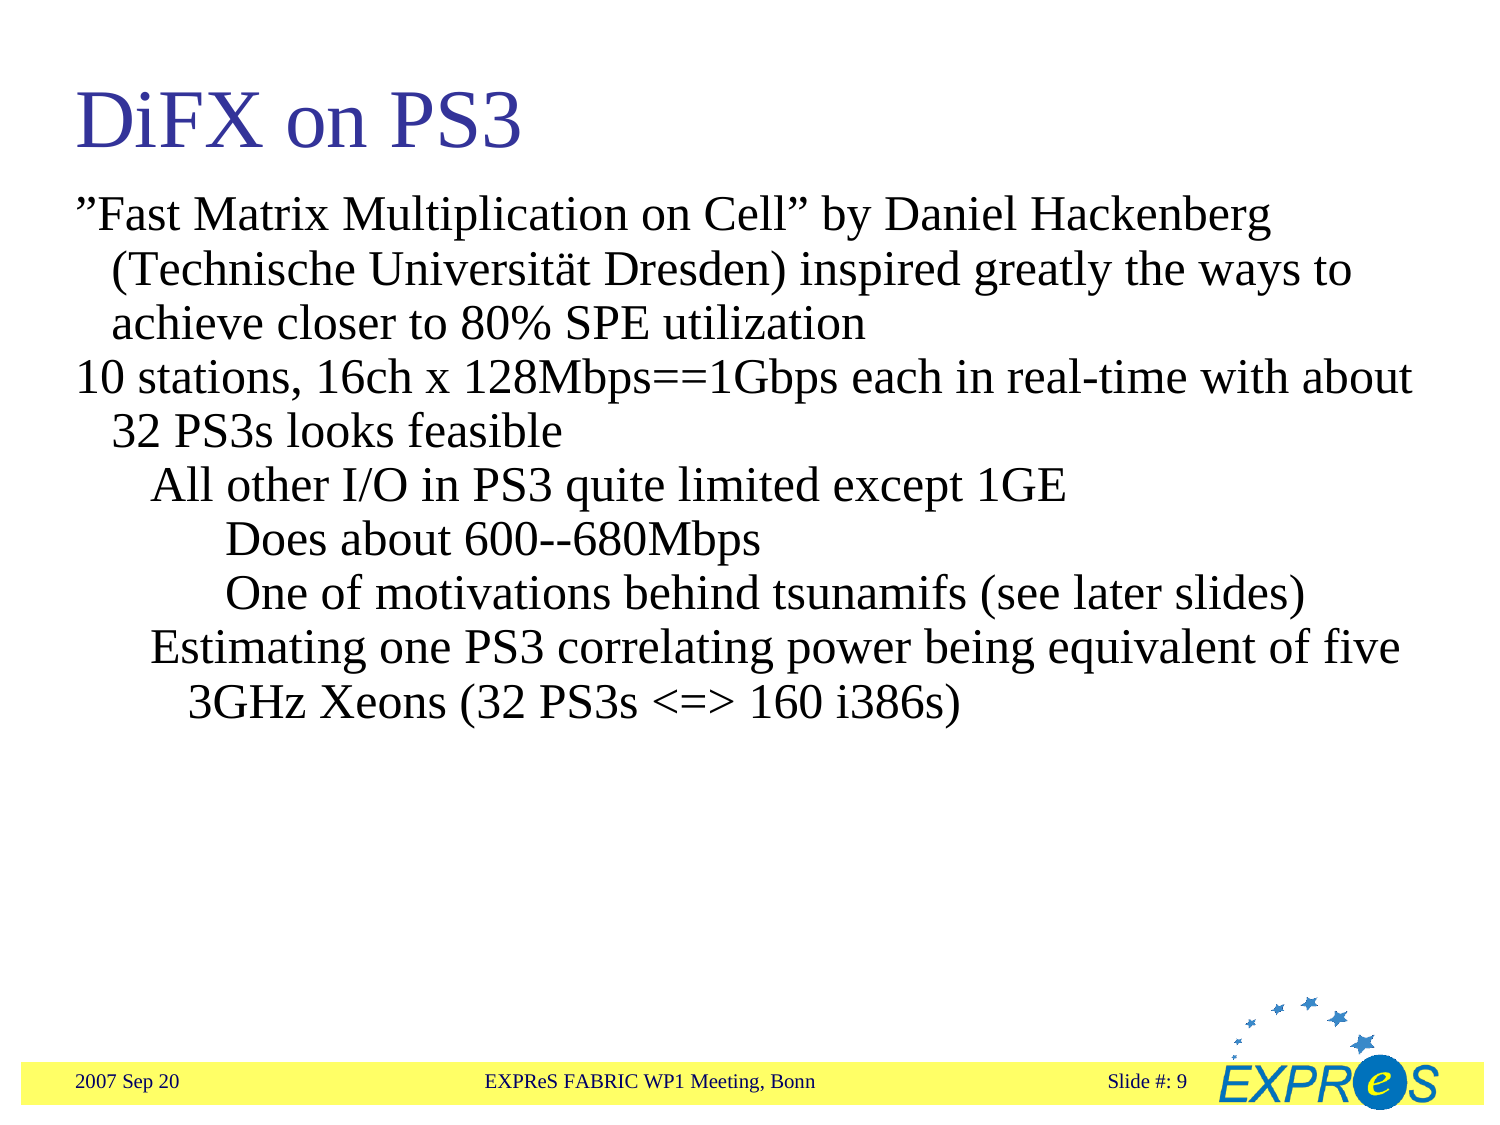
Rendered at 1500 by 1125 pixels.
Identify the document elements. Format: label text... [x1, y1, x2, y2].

title DiFX on PS3 [75, 70, 1425, 172]
list ”Fast Matrix Multiplication on Cell” by Daniel Hackenberg (Technische Universität Dresden) inspired greatly the ways to achieve closer to 80% SPE utilization 10 stations, 16ch x 128Mbps==1Gbps each in real-time with about 32 PS3s looks feasible All other I/O in PS3 quite limited except 1GE Does about 600--680Mbps One of motivations behind tsunamifs (see later slides) Estimating one PS3 correlating power being equivalent of five 3GHz Xeons (32 PS3s <=> 160 i386s) [75, 187, 1425, 1038]
picture [21, 993, 1500, 1113]
